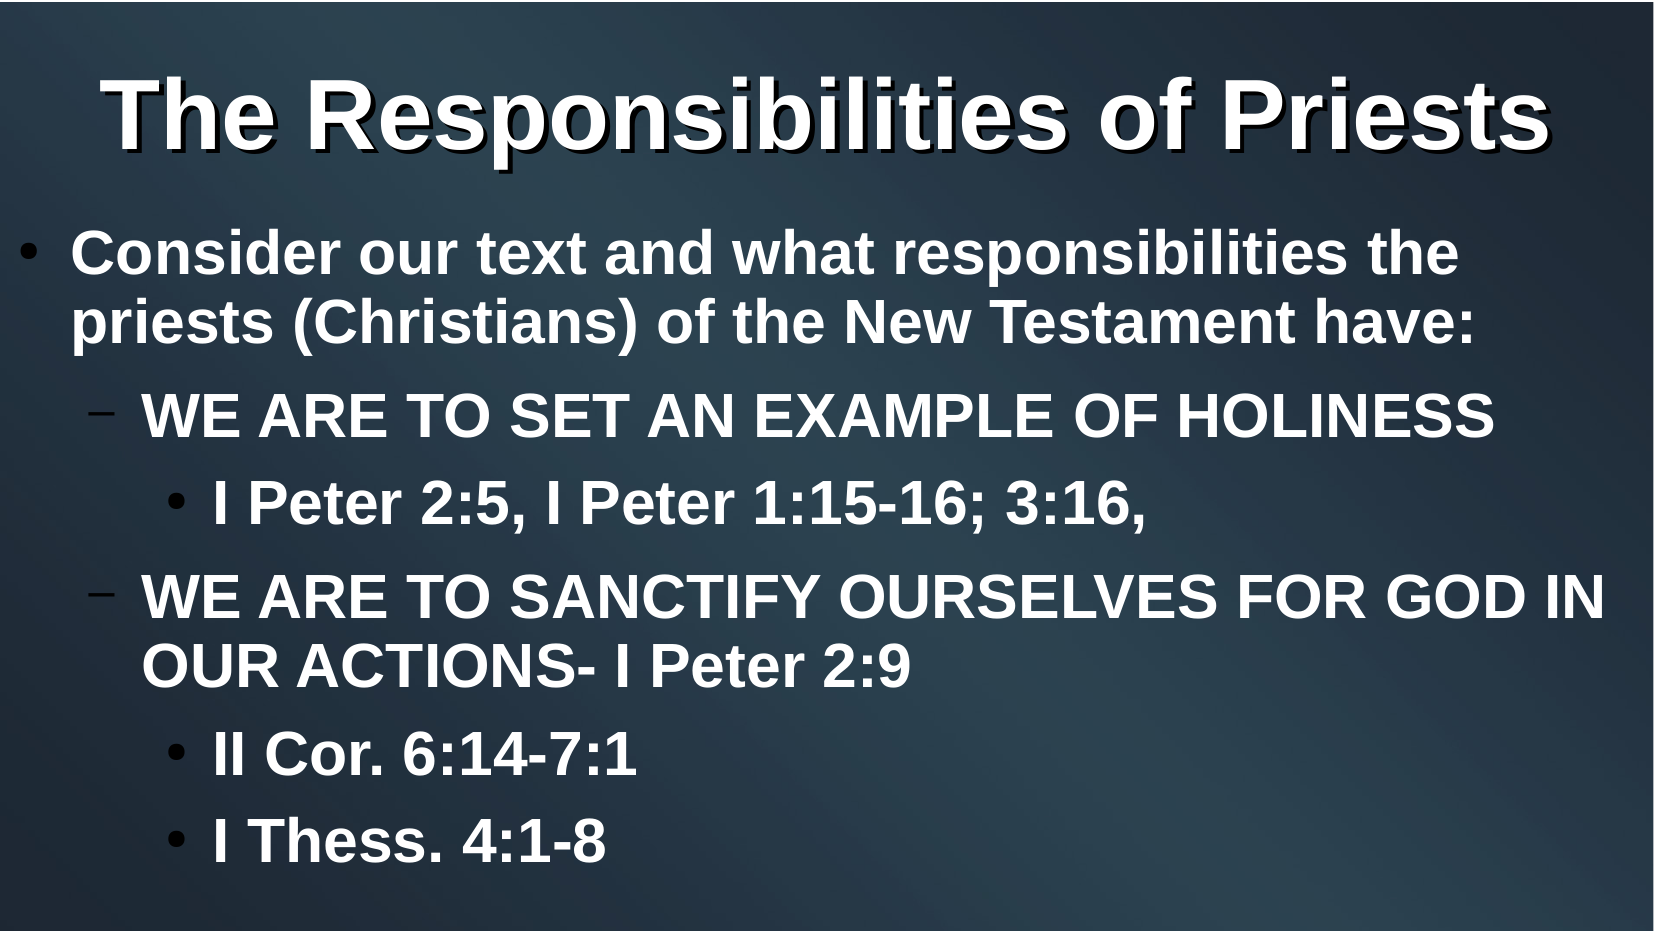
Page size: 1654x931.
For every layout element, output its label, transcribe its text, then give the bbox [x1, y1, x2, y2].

title The Responsibilities of Priests [82, 37, 1571, 193]
picture [0, 2, 1654, 931]
list Consider our text and what responsibilities the priests (Christians) of the New Testament have: WE ARE TO SET AN EXAMPLE OF HOLINESS I Peter 2:5, I Peter 1:15-16; 3:16, WE ARE TO SANCTIFY OURSELVES FOR GOD IN OUR ACTIONS- I Peter 2:9 II Cor. 6:14-7:1 I Thess. 4:1-8 [0, 217, 1651, 916]
